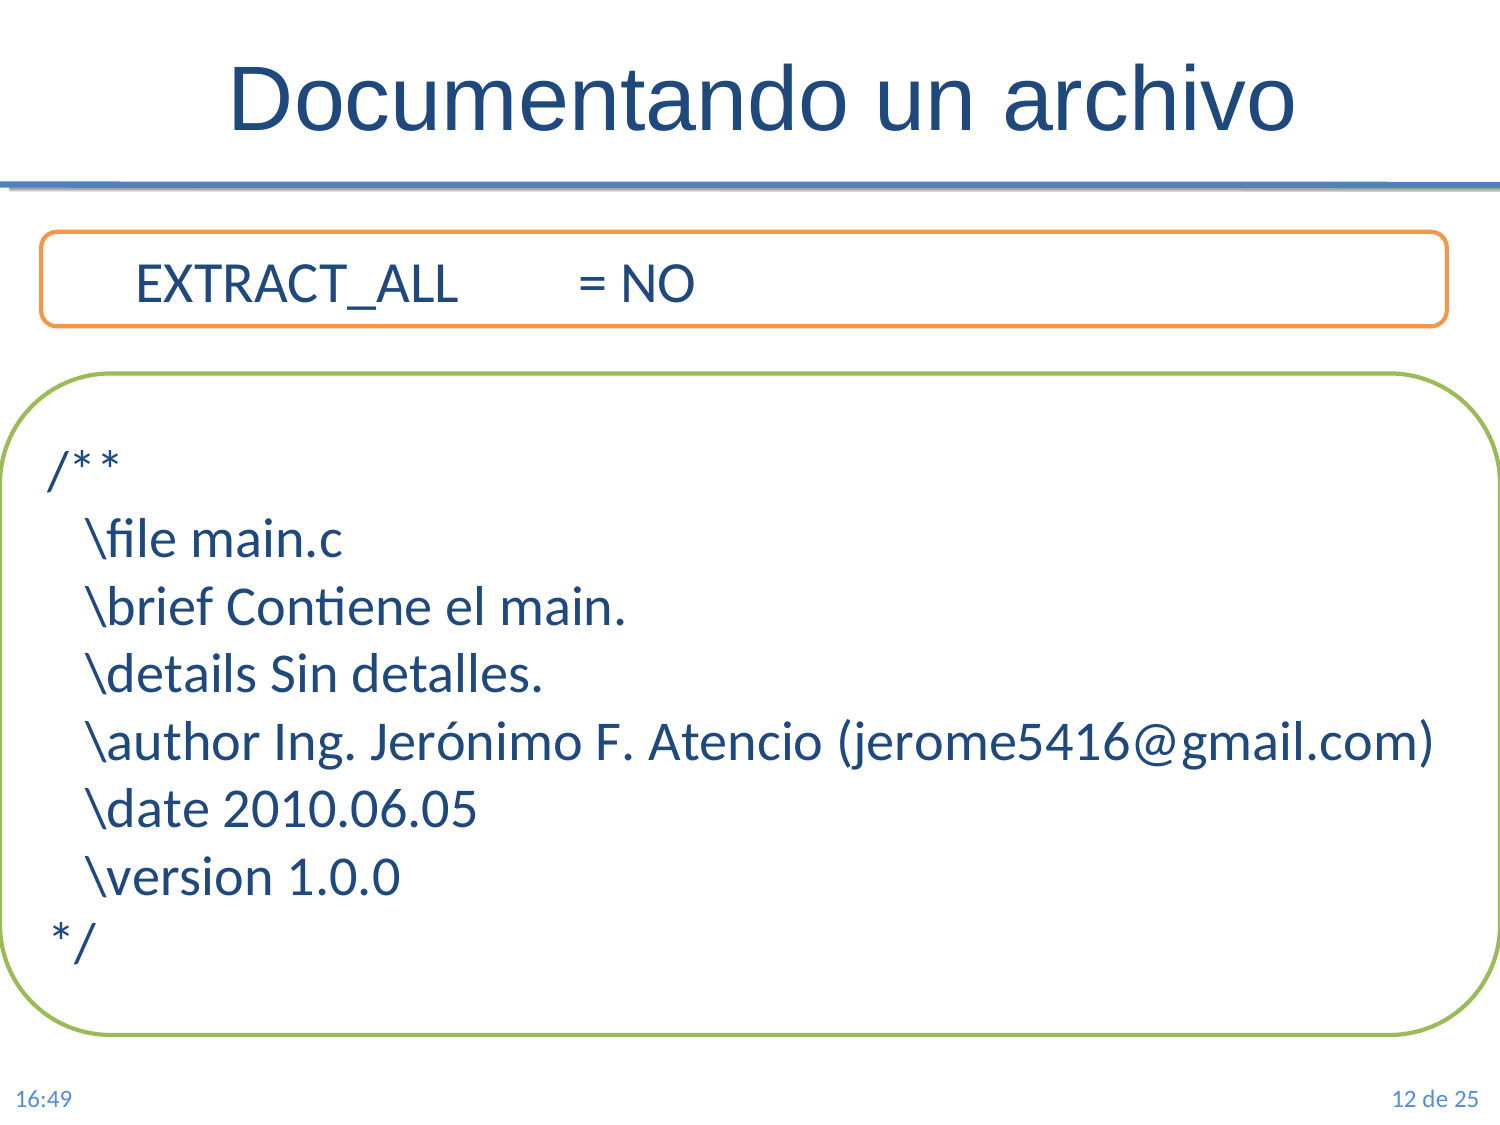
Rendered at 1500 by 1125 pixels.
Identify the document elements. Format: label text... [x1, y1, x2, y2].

text_box <number> de 25 [1352, 1070, 1500, 1125]
text_box Documentando un archivo [88, 0, 1439, 181]
text_box 16:49 [0, 1070, 124, 1125]
text_box EXTRACT_ALL = NO [41, 231, 1447, 327]
text_box /** \file main.c \brief Contiene el main. \details Sin detalles. \author Ing. Jerónimo F. Atencio (jerome5416@gmail.com) \date 2010.06.05 \version 1.0.0 */ [0, 373, 1500, 1035]
